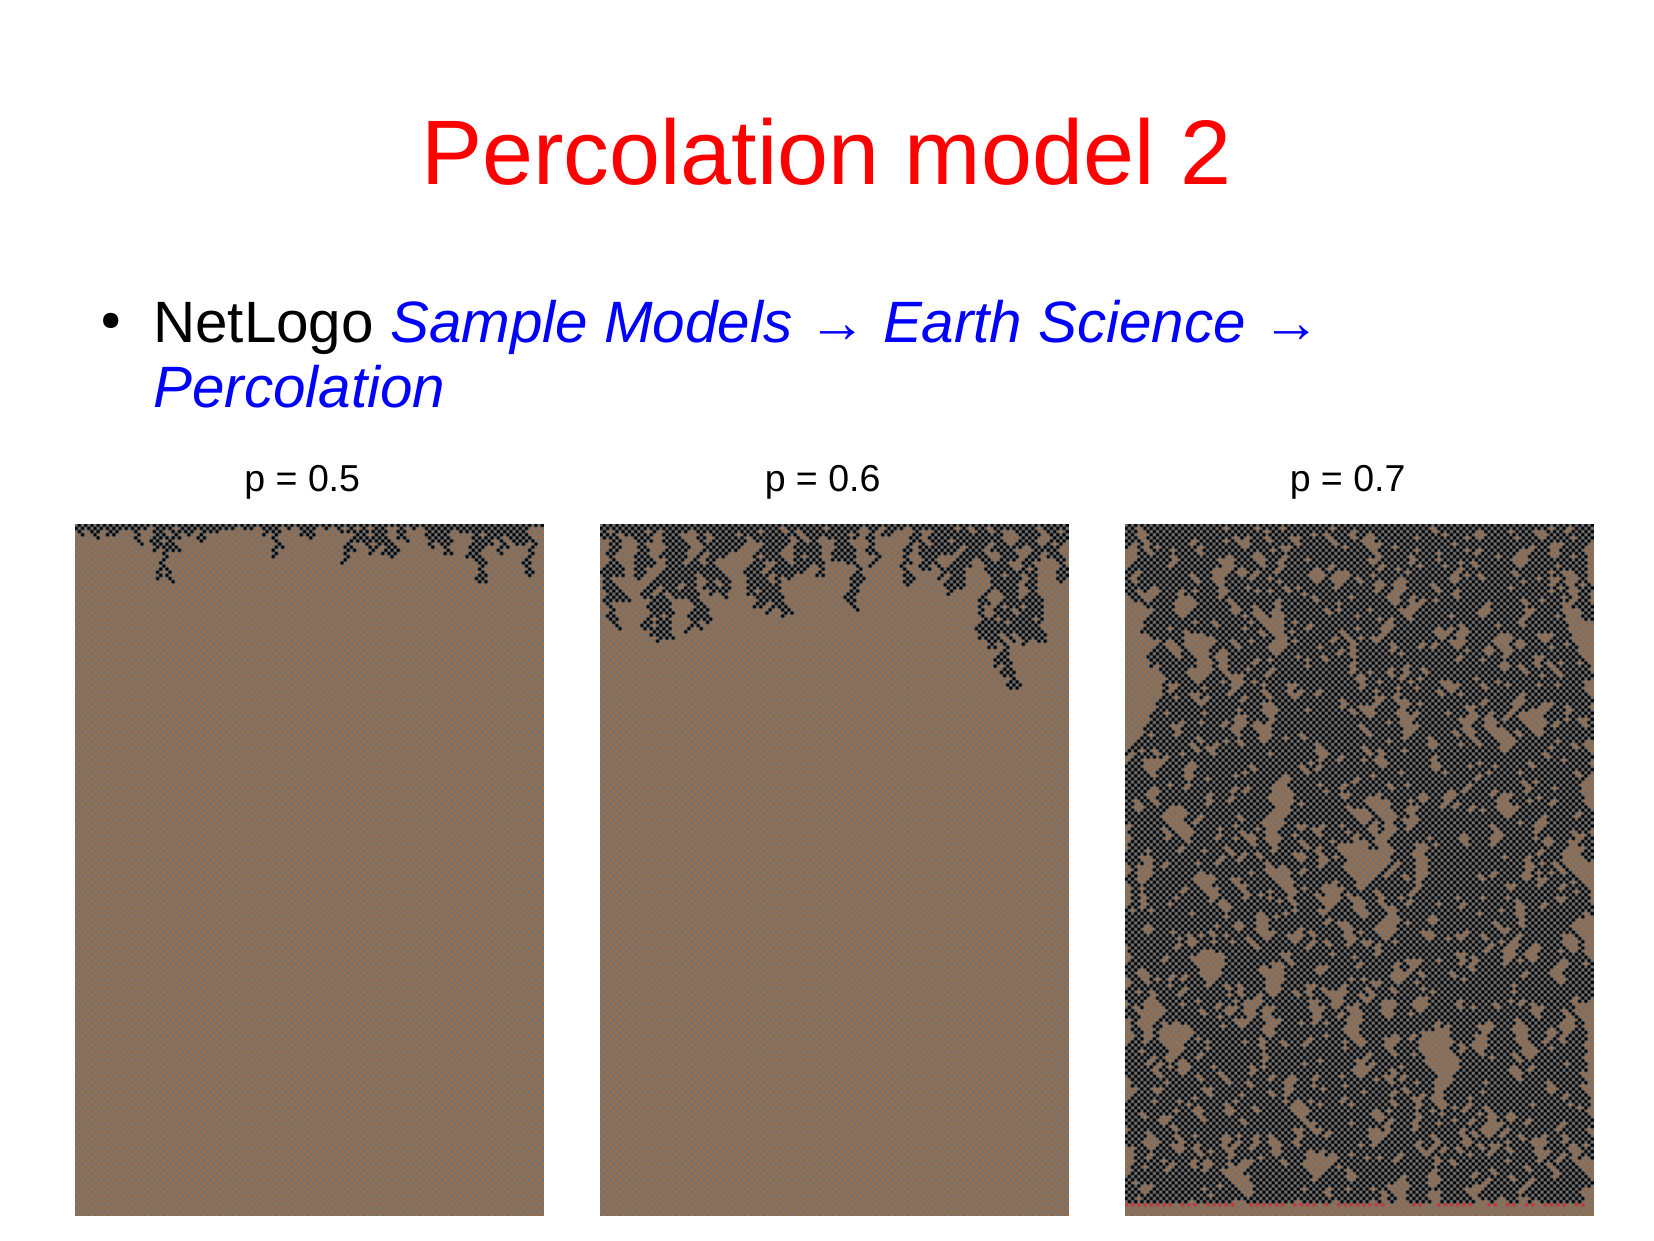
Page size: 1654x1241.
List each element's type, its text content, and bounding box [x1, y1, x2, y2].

text_box p = 0.5 [229, 450, 376, 507]
text_box p = 0.6 [750, 450, 896, 507]
list NetLogo Sample Models → Earth Science → Percolation [82, 290, 1571, 1109]
picture [1125, 524, 1594, 1216]
text_box p = 0.7 [1275, 450, 1421, 507]
picture [600, 524, 1069, 1216]
title Percolation model 2 [82, 49, 1571, 257]
picture [75, 524, 544, 1216]
